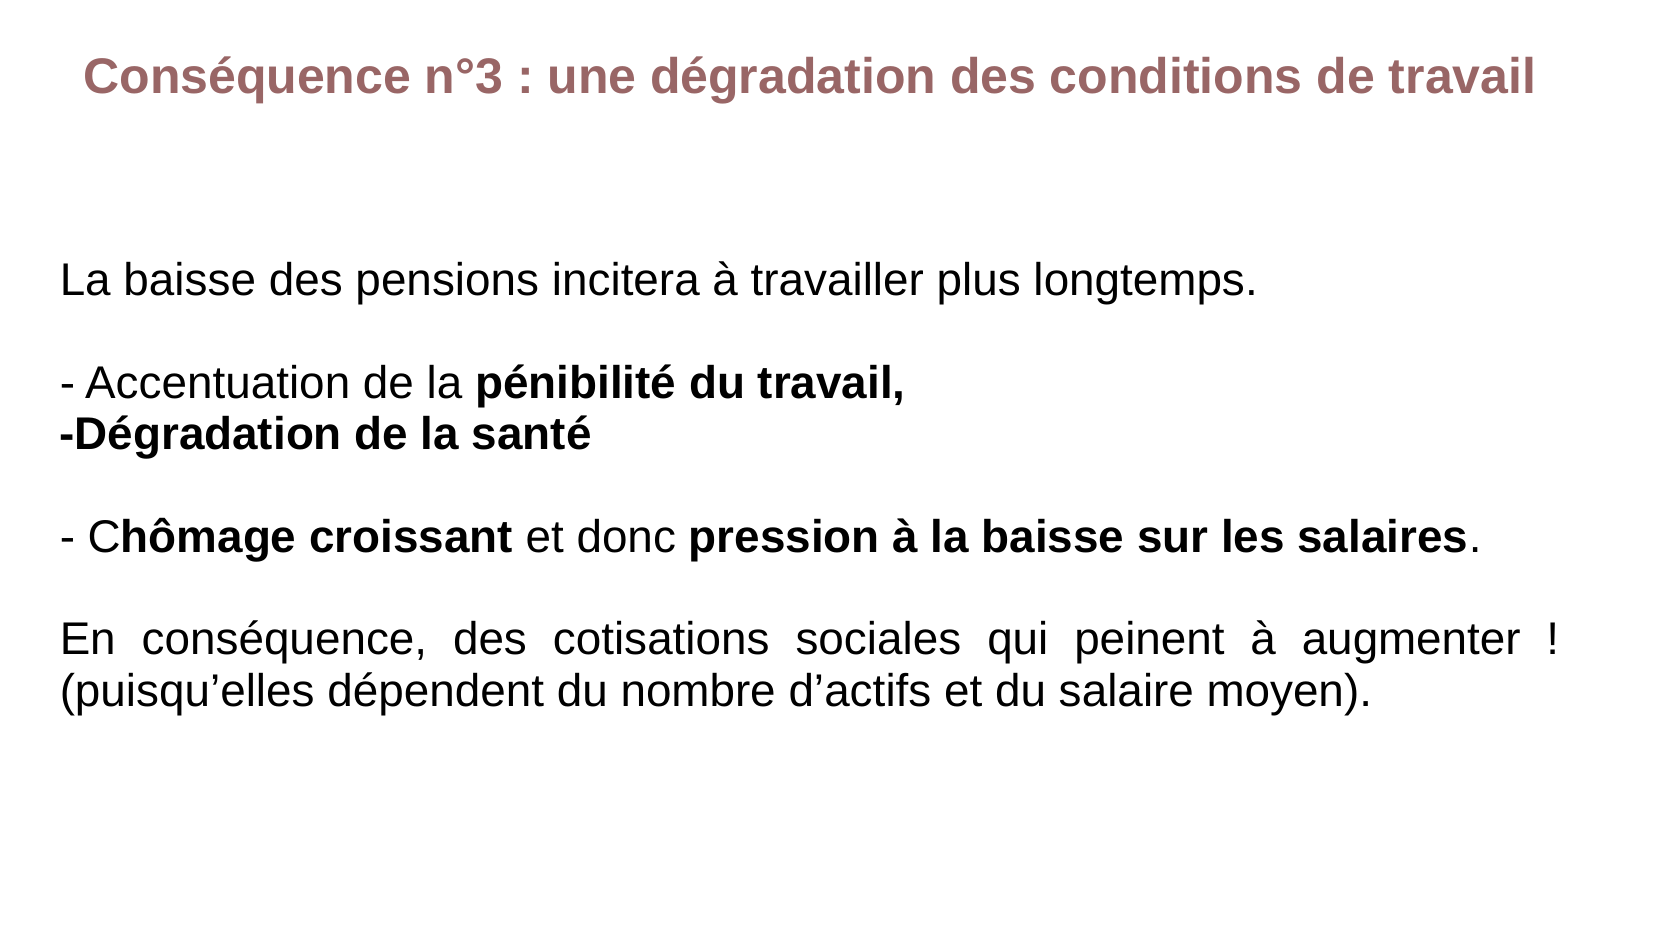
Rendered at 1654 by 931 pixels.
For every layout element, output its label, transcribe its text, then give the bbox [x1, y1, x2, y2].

text_box La baisse des pensions incitera à travailler plus longtemps. - Accentuation de la pénibilité du travail, -Dégradation de la santé - Chômage croissant et donc pression à la baisse sur les salaires. En conséquence, des cotisations sociales qui peinent à augmenter ! (puisqu’elles dépendent du nombre d’actifs et du salaire moyen). [45, 210, 1576, 835]
title Conséquence n°3 : une dégradation des conditions de travail [0, 30, 1636, 124]
